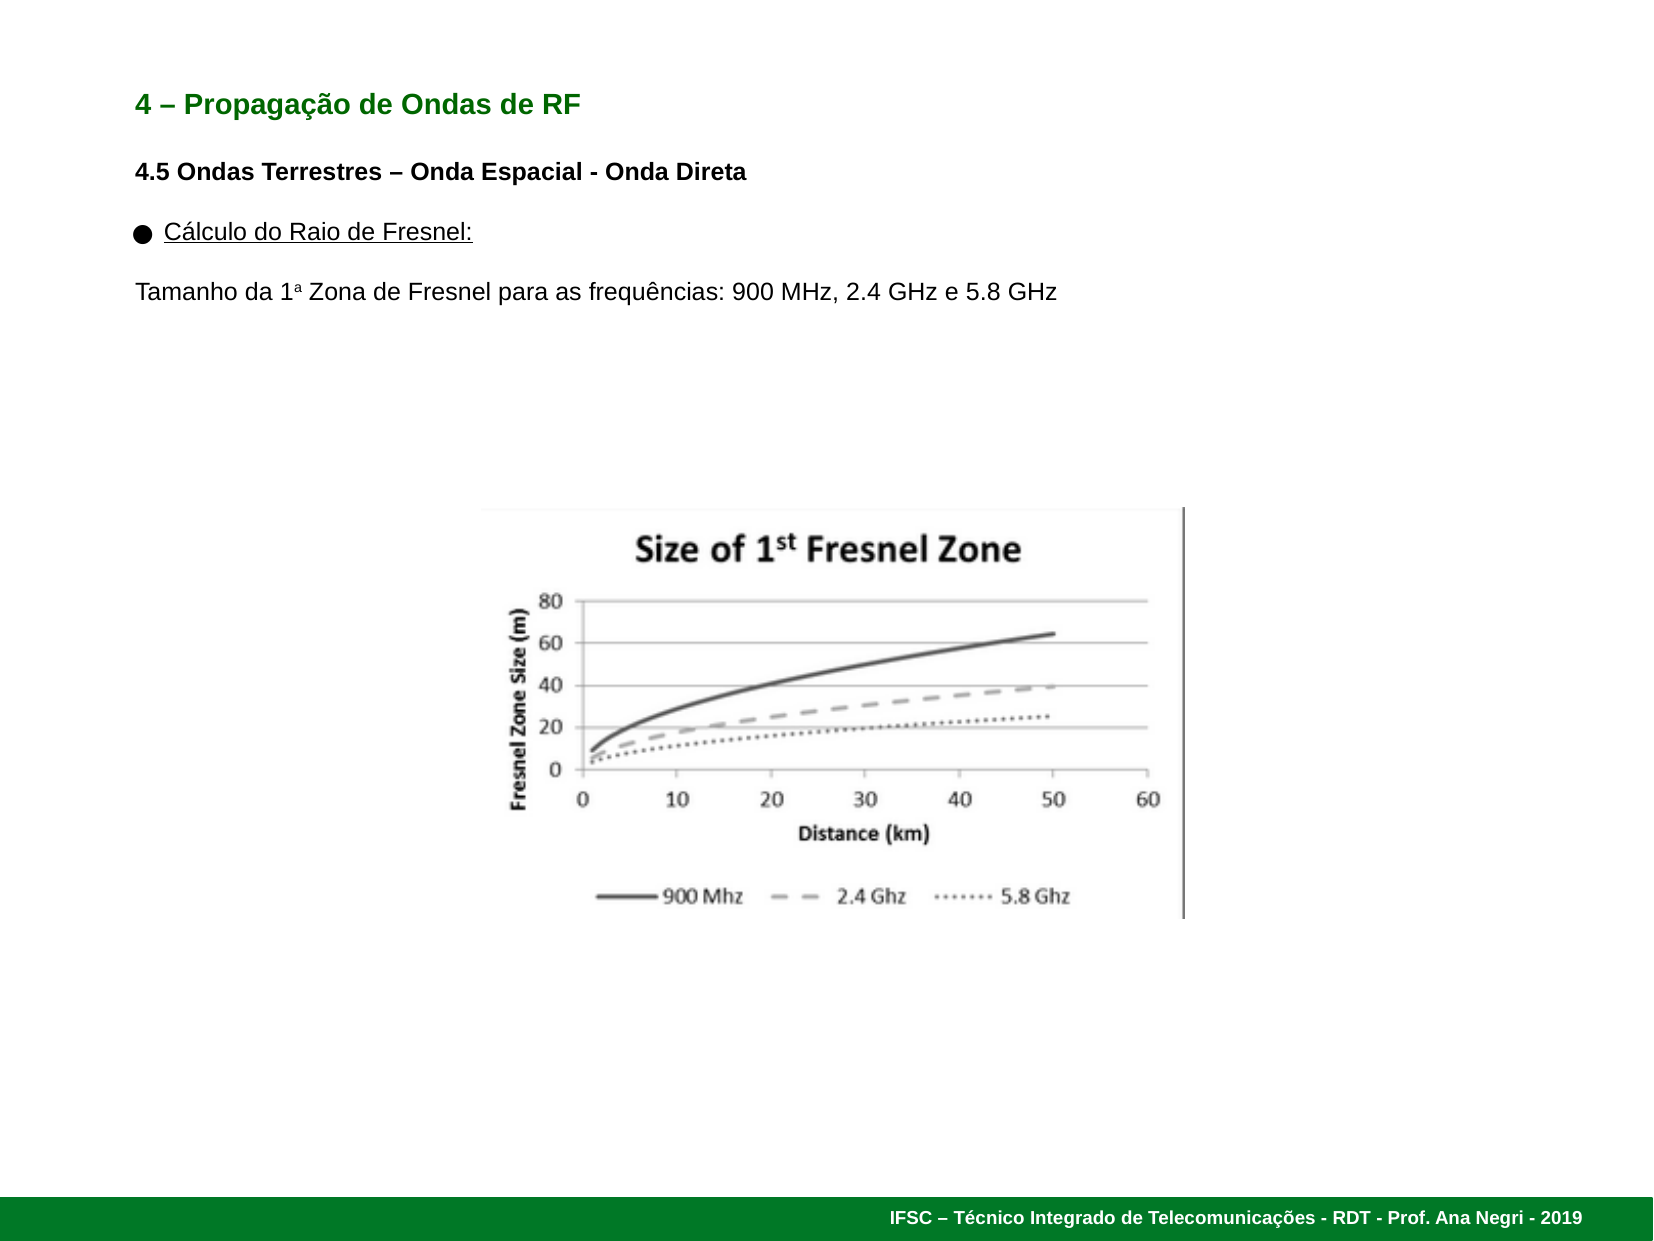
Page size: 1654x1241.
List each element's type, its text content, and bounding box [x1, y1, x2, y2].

text_box IFSC – Técnico Integrado de Telecomunicações - RDT - Prof. Ana Negri - 2019 [875, 1197, 1653, 1236]
text_box [0, 1197, 1653, 1241]
picture [481, 507, 1185, 919]
text_box 4 – Propagação de Ondas de RF 4.5 Ondas Terrestres – Onda Espacial - Onda Direta Cálculo do Raio de Fresnel: Tamanho da 1a Zona de Fresnel para as frequências: 900 MHz, 2.4 GHz e 5.8 GHz [117, 78, 1580, 872]
